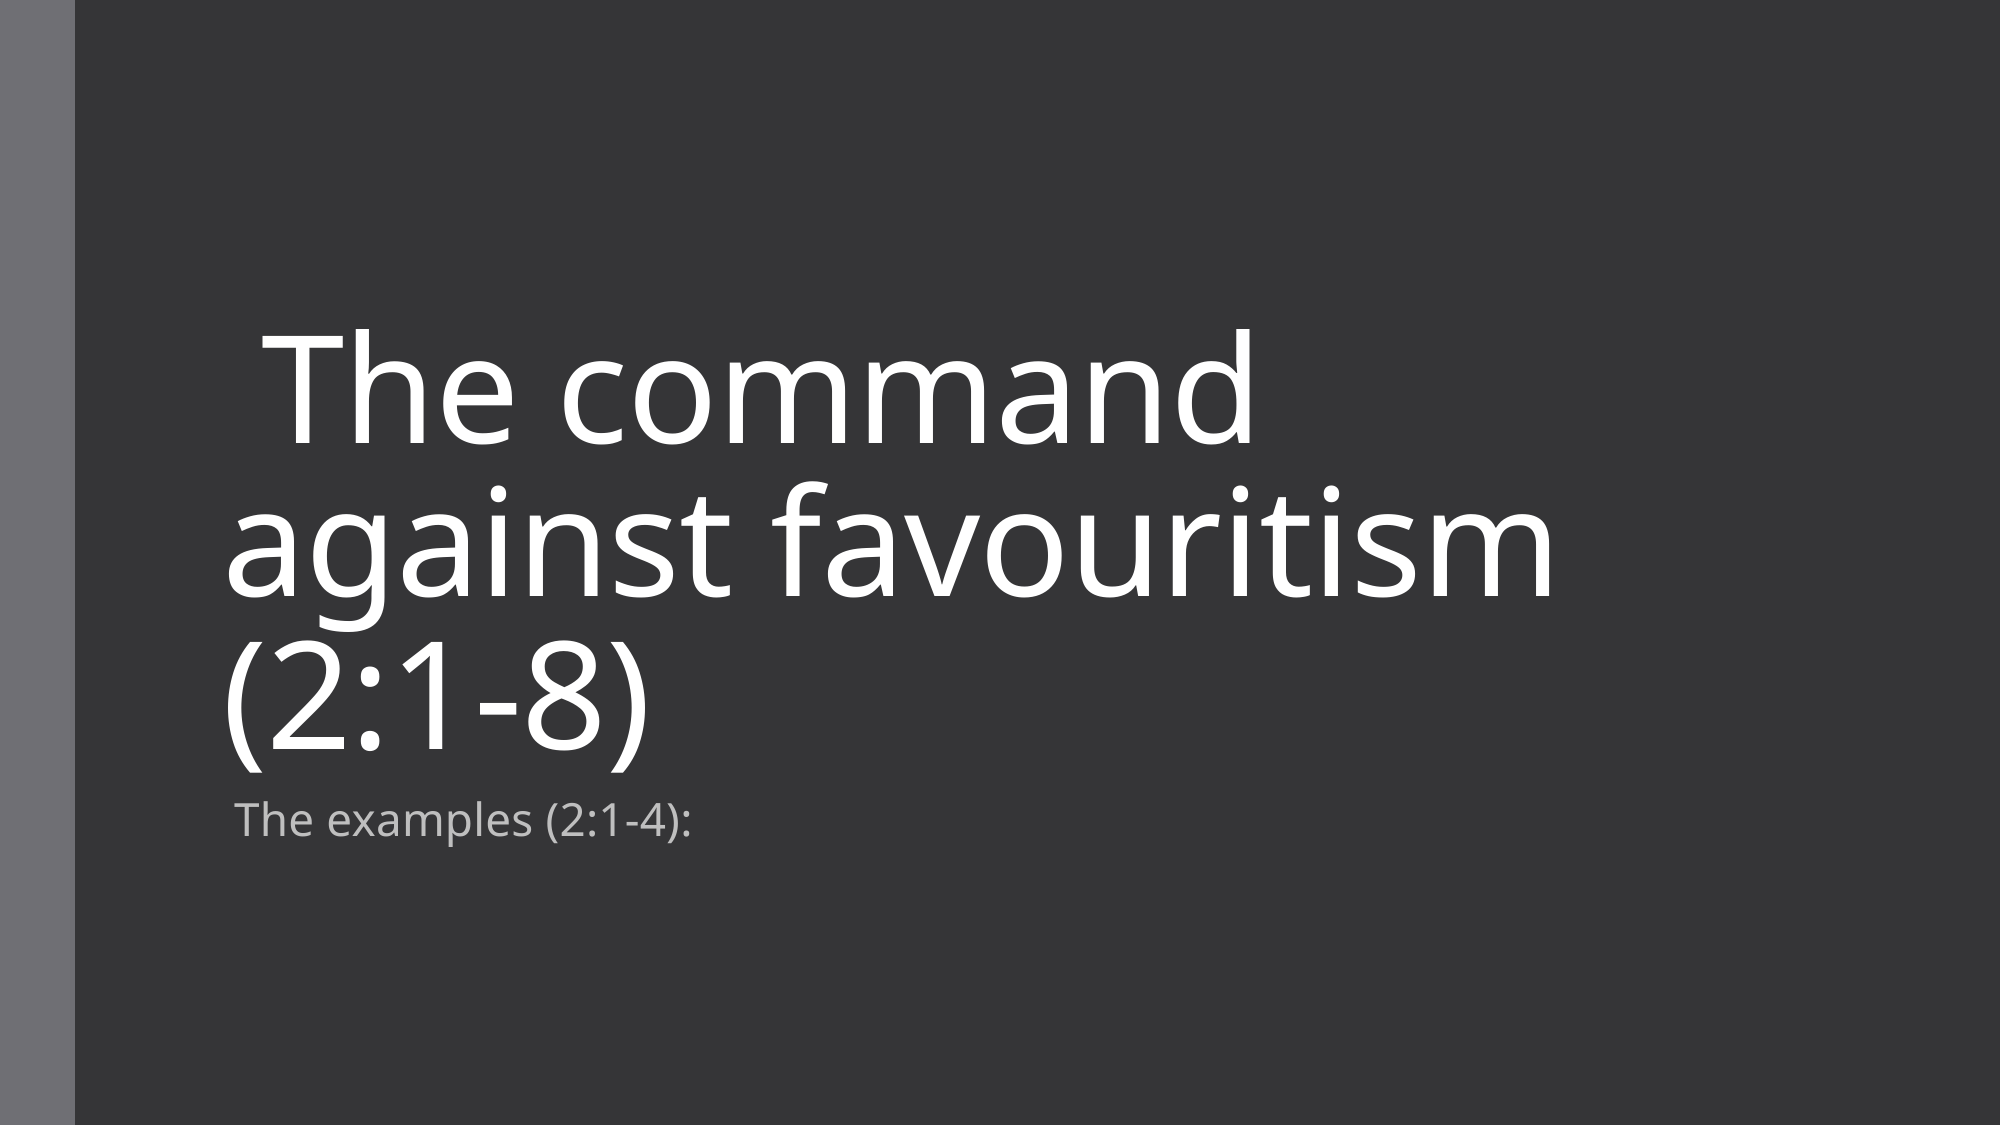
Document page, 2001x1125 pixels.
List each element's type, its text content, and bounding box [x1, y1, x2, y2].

title The command against favouritism (2:1-8) [206, 124, 1752, 787]
subtitle The examples (2:1-4): [206, 787, 1752, 1066]
